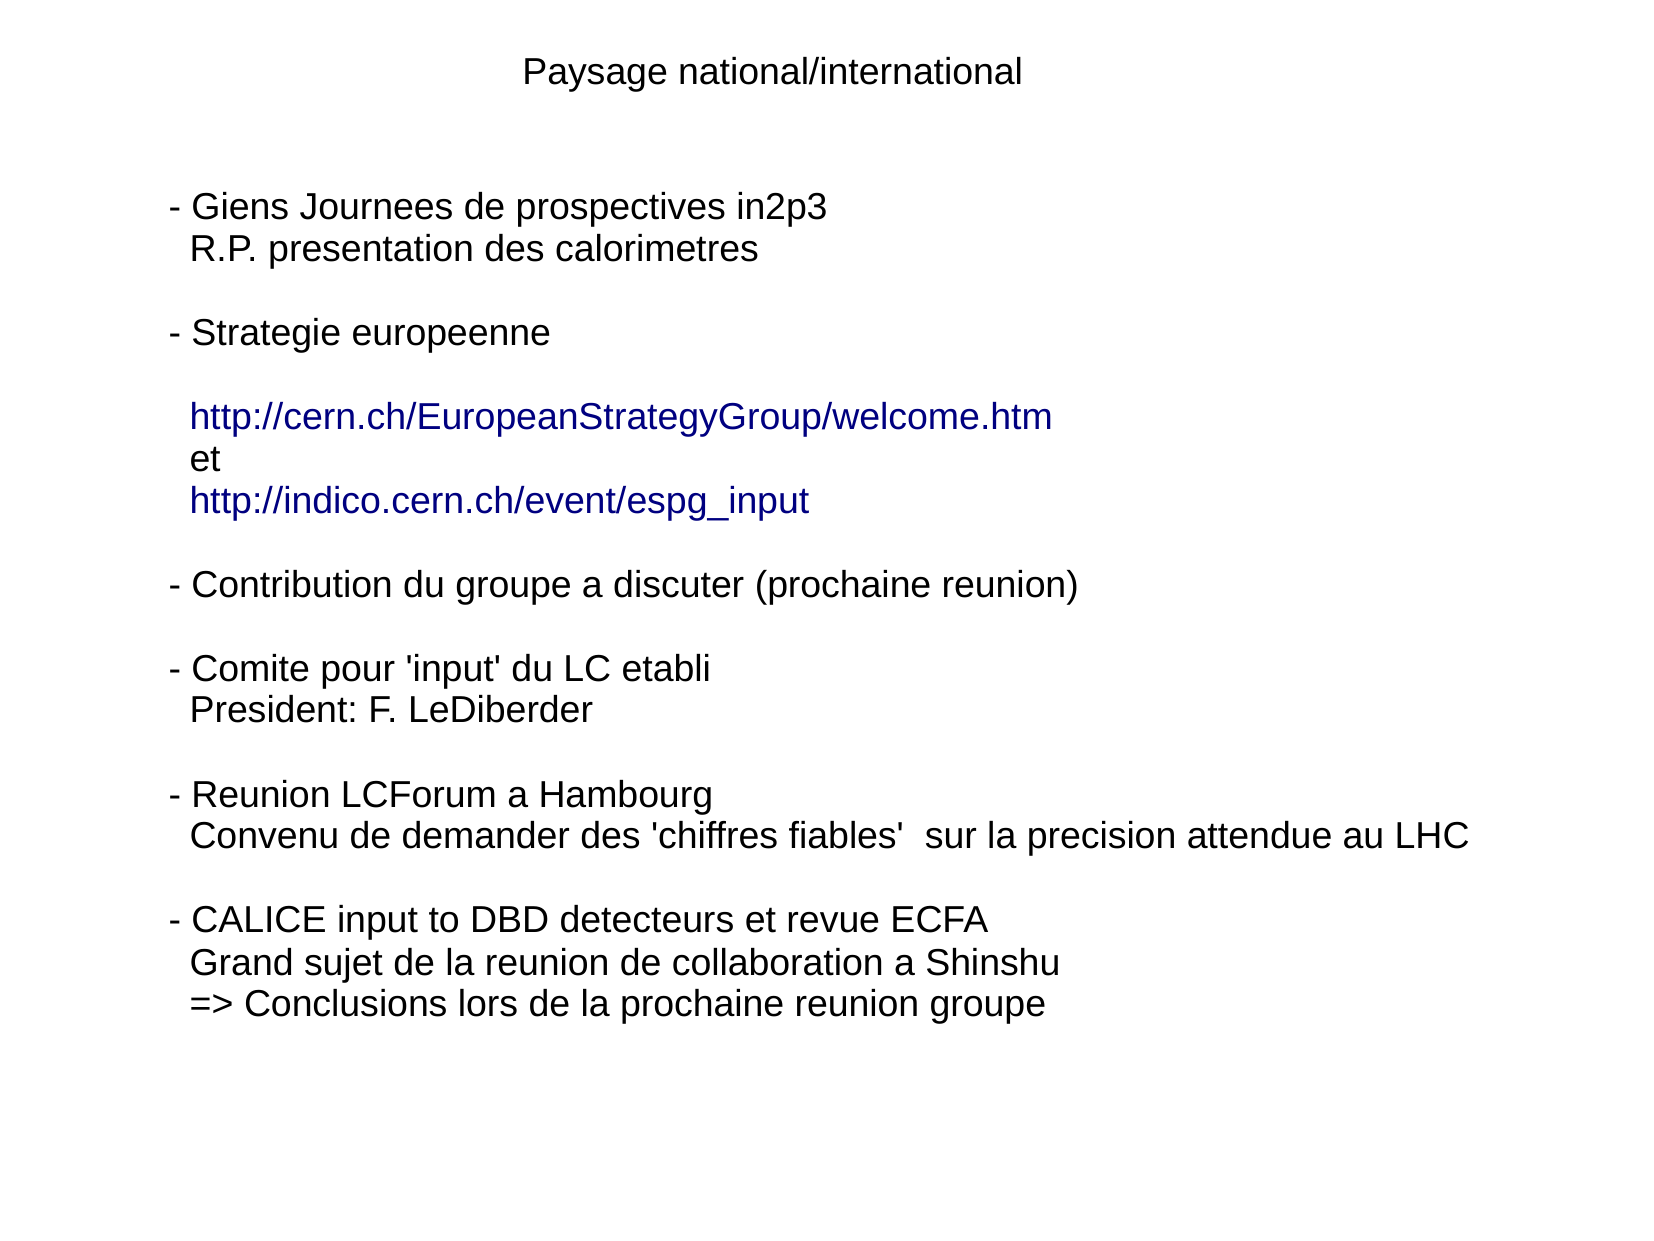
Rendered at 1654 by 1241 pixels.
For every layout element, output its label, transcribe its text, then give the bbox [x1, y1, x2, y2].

text_box - Giens Journees de prospectives in2p3 R.P. presentation des calorimetres - Strategie europeenne http://cern.ch/EuropeanStrategyGroup/welcome.htm et http://indico.cern.ch/event/espg_input - Contribution du groupe a discuter (prochaine reunion) - Comite pour 'input' du LC etabli President: F. LeDiberder - Reunion LCForum a Hambourg Convenu de demander des 'chiffres fiables' sur la precision attendue au LHC - CALICE input to DBD detecteurs et revue ECFA Grand sujet de la reunion de collaboration a Shinshu => Conclusions lors de la prochaine reunion groupe [153, 177, 1488, 1033]
text_box Paysage national/international [507, 43, 1040, 101]
